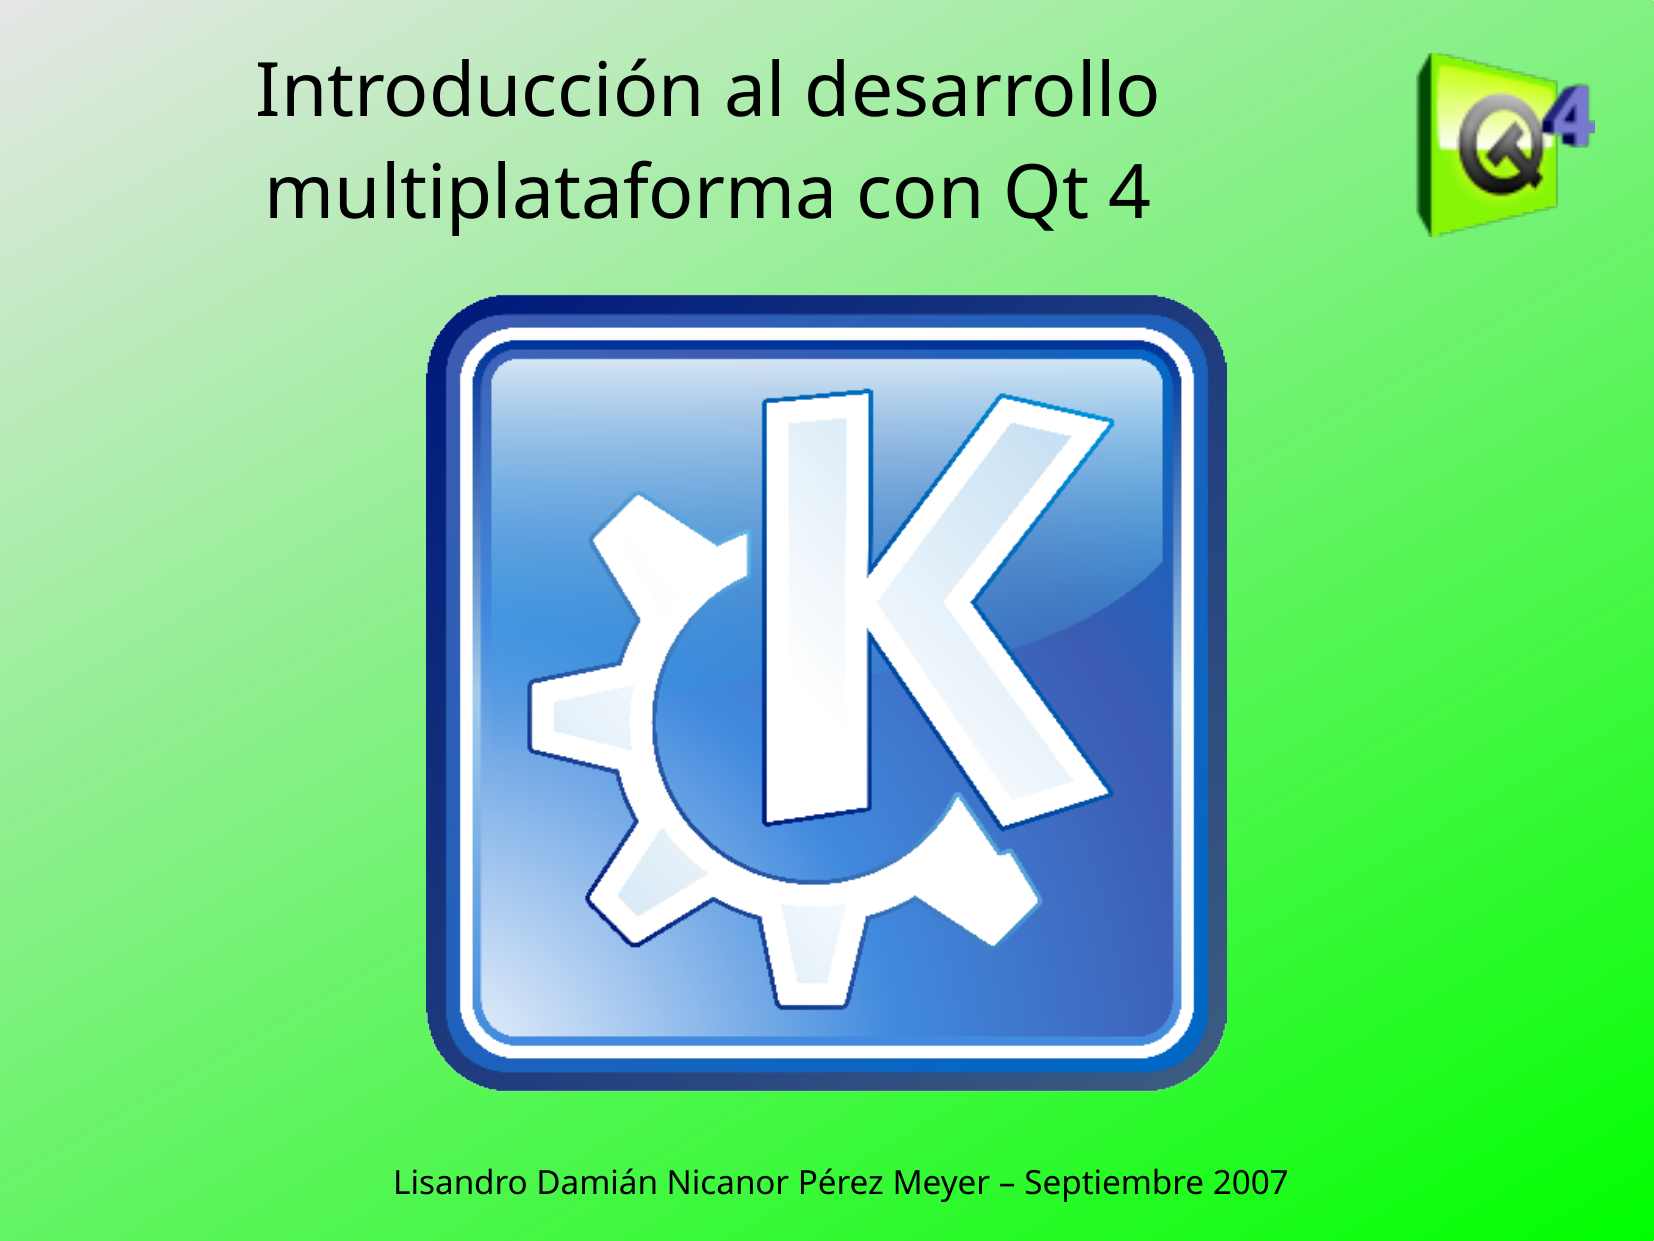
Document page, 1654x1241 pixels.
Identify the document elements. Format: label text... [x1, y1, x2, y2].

picture [426, 292, 1227, 1093]
picture [1412, 53, 1595, 237]
title Introducción al desarrollo multiplataforma con Qt 4 [147, 11, 1270, 266]
text_box Lisandro Damián Nicanor Pérez Meyer – Septiembre 2007 [88, 1151, 1595, 1213]
